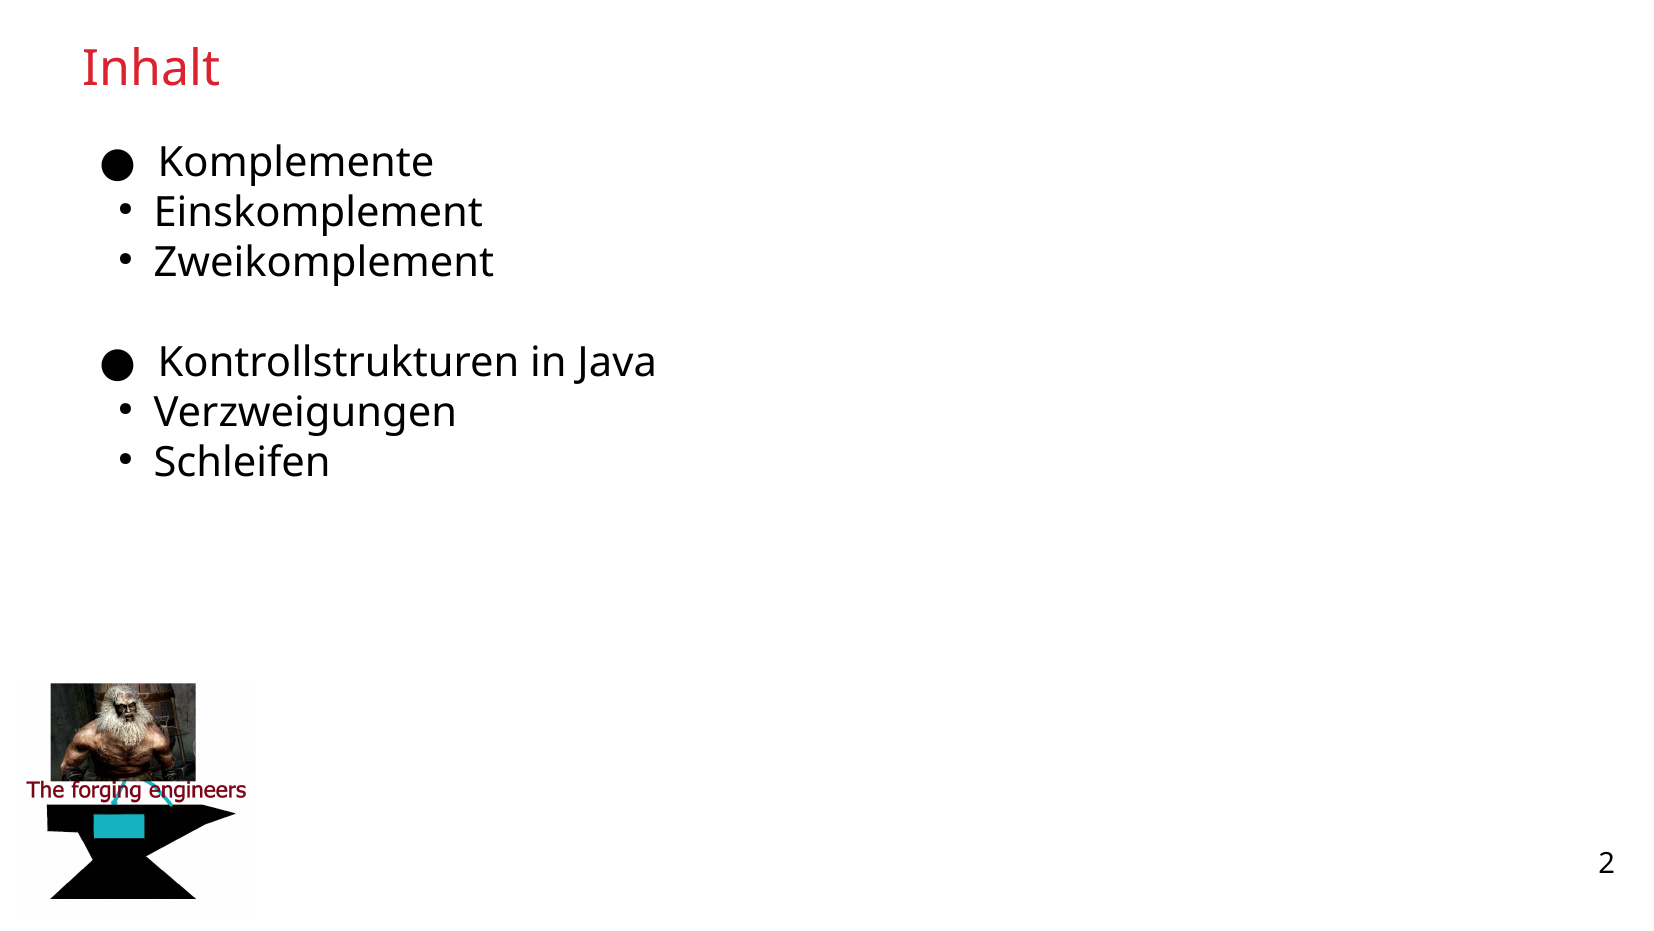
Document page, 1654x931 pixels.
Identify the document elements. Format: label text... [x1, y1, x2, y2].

subtitle Komplemente Einskomplement Zweikomplement Kontrollstrukturen in Java Verzweigungen Schleifen [82, 134, 981, 579]
picture [17, 679, 254, 916]
title Inhalt [82, 37, 1571, 95]
